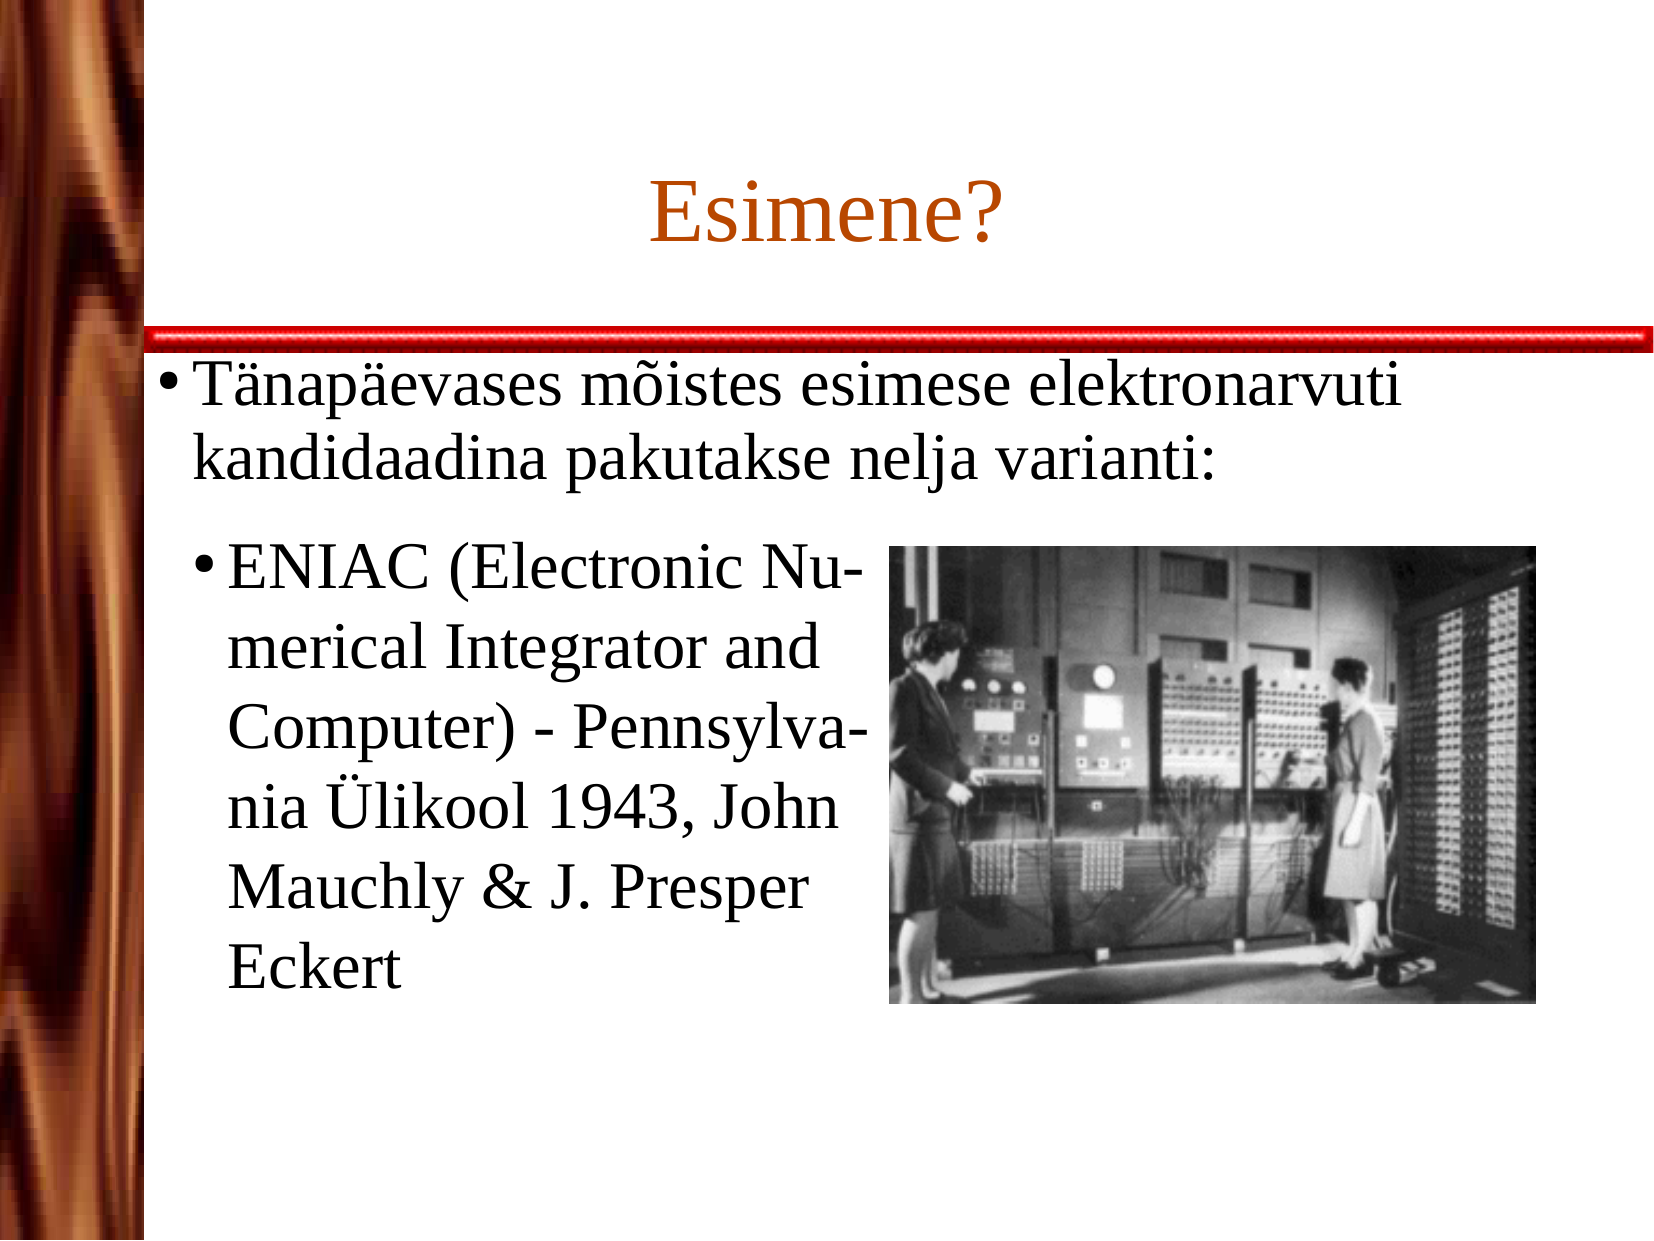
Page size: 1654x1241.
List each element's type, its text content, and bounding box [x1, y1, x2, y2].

picture [0, 0, 1654, 1240]
picture [889, 546, 1536, 1004]
list Tänapäevases mõistes esimese elektronarvuti kandidaadina pakutakse nelja varianti: ENIAC (Electronic Nu- merical Integrator and Computer) - Pennsylva- nia Ülikool 1943, John Mauchly & J. Presper Eckert [121, 344, 1533, 1126]
title Esimene? [121, 100, 1533, 312]
